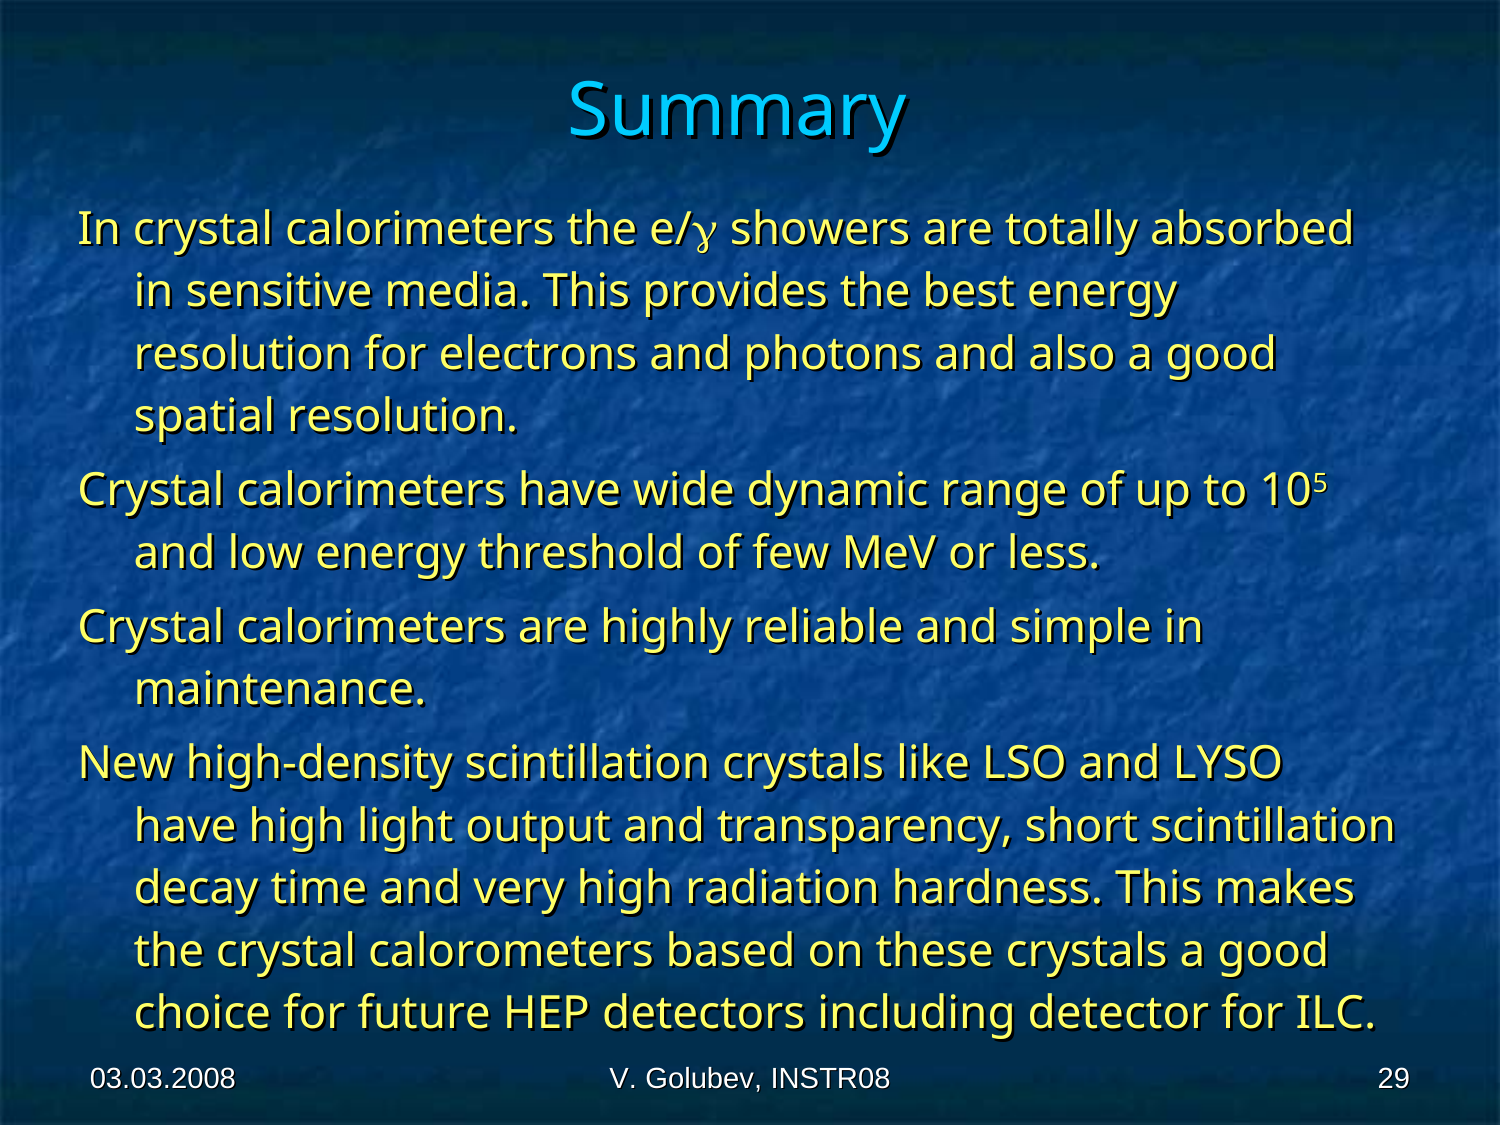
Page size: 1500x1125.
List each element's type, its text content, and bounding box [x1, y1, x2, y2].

picture [713, 1075, 718, 1086]
picture [208, 1071, 215, 1086]
picture [784, 1074, 789, 1083]
picture [0, 0, 1500, 1125]
list In crystal calorimeters the e/ showers are totally absorbed in sensitive media. This provides the best energy resolution for electrons and photons and also a good spatial resolution. Crystal calorimeters have wide dynamic range of up to 105 and low energy threshold of few MeV or less. Crystal calorimeters are highly reliable and simple in maintenance. New high-density scintillation crystals like LSO and LYSO have high light output and transparency, short scintillation decay time and very high radiation hardness. This makes the crystal calorometers based on these crystals a good choice for future HEP detectors including detector for ILC. [62, 187, 1413, 1008]
picture [1399, 1071, 1405, 1079]
picture [225, 1079, 231, 1086]
picture [192, 1071, 199, 1086]
title Summary [62, 37, 1413, 176]
picture [863, 1071, 870, 1086]
picture [673, 1075, 680, 1086]
picture [135, 1071, 142, 1086]
picture [95, 1071, 101, 1086]
picture [843, 1071, 852, 1078]
